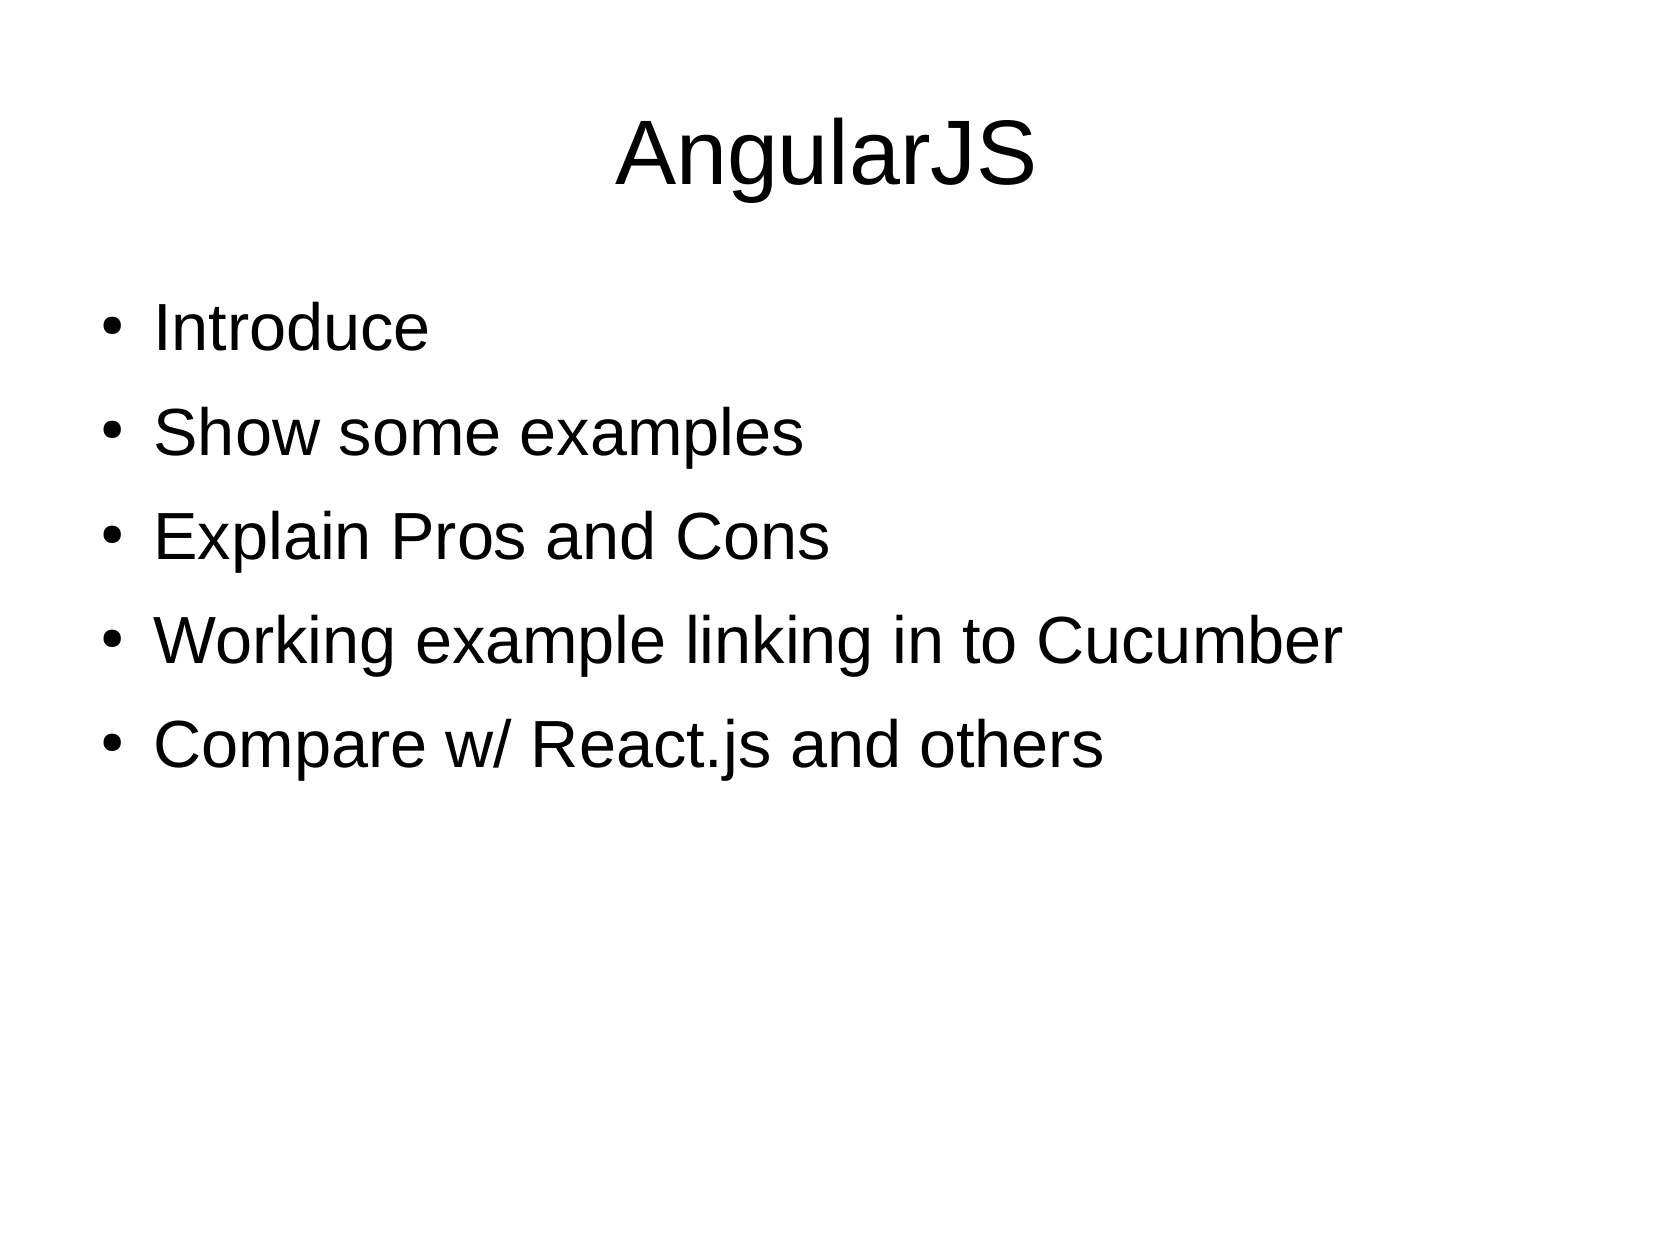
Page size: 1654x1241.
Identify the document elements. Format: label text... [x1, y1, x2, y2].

list Introduce Show some examples Explain Pros and Cons Working example linking in to Cucumber Compare w/ React.js and others [82, 290, 1571, 1010]
title AngularJS [82, 49, 1571, 257]
